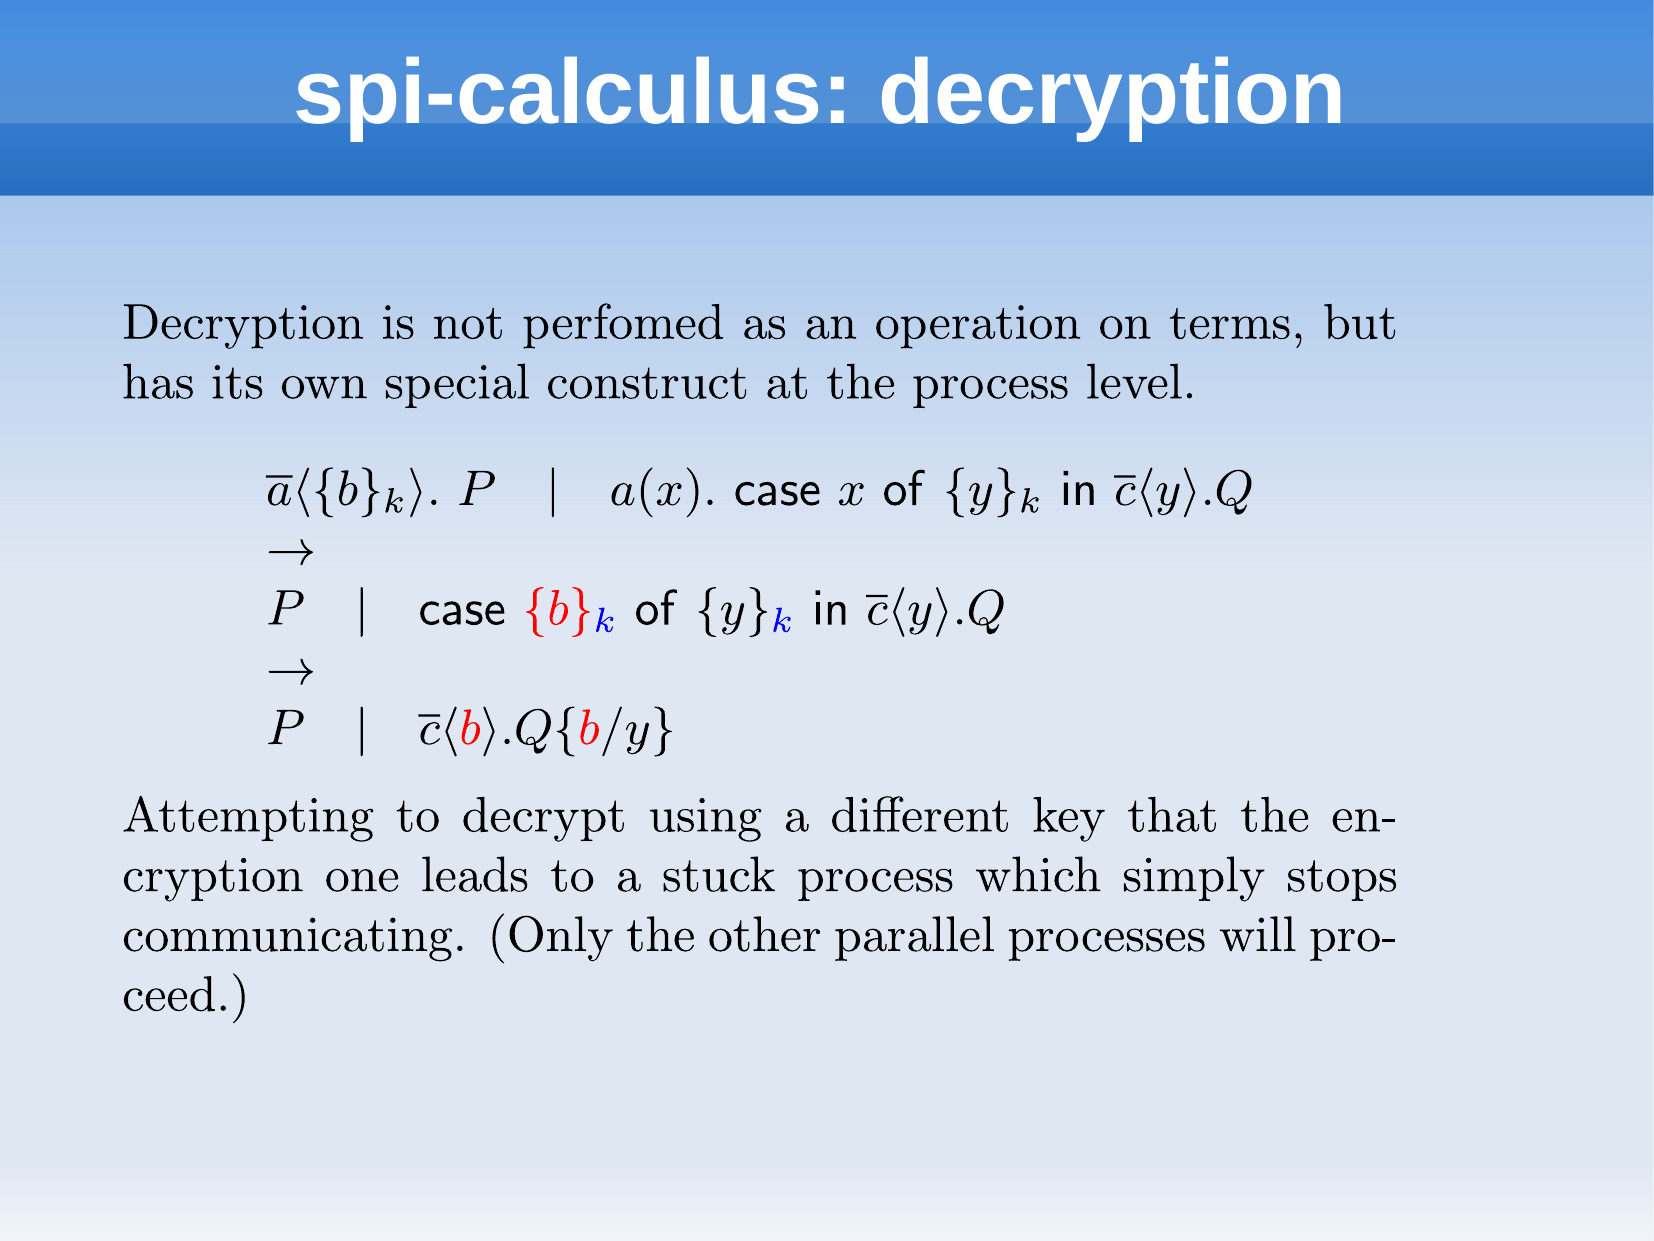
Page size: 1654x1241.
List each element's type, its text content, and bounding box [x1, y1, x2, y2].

text_box [122, 303, 1398, 1024]
title spi-calculus: decryption [76, 0, 1565, 188]
picture [0, 0, 1654, 1241]
